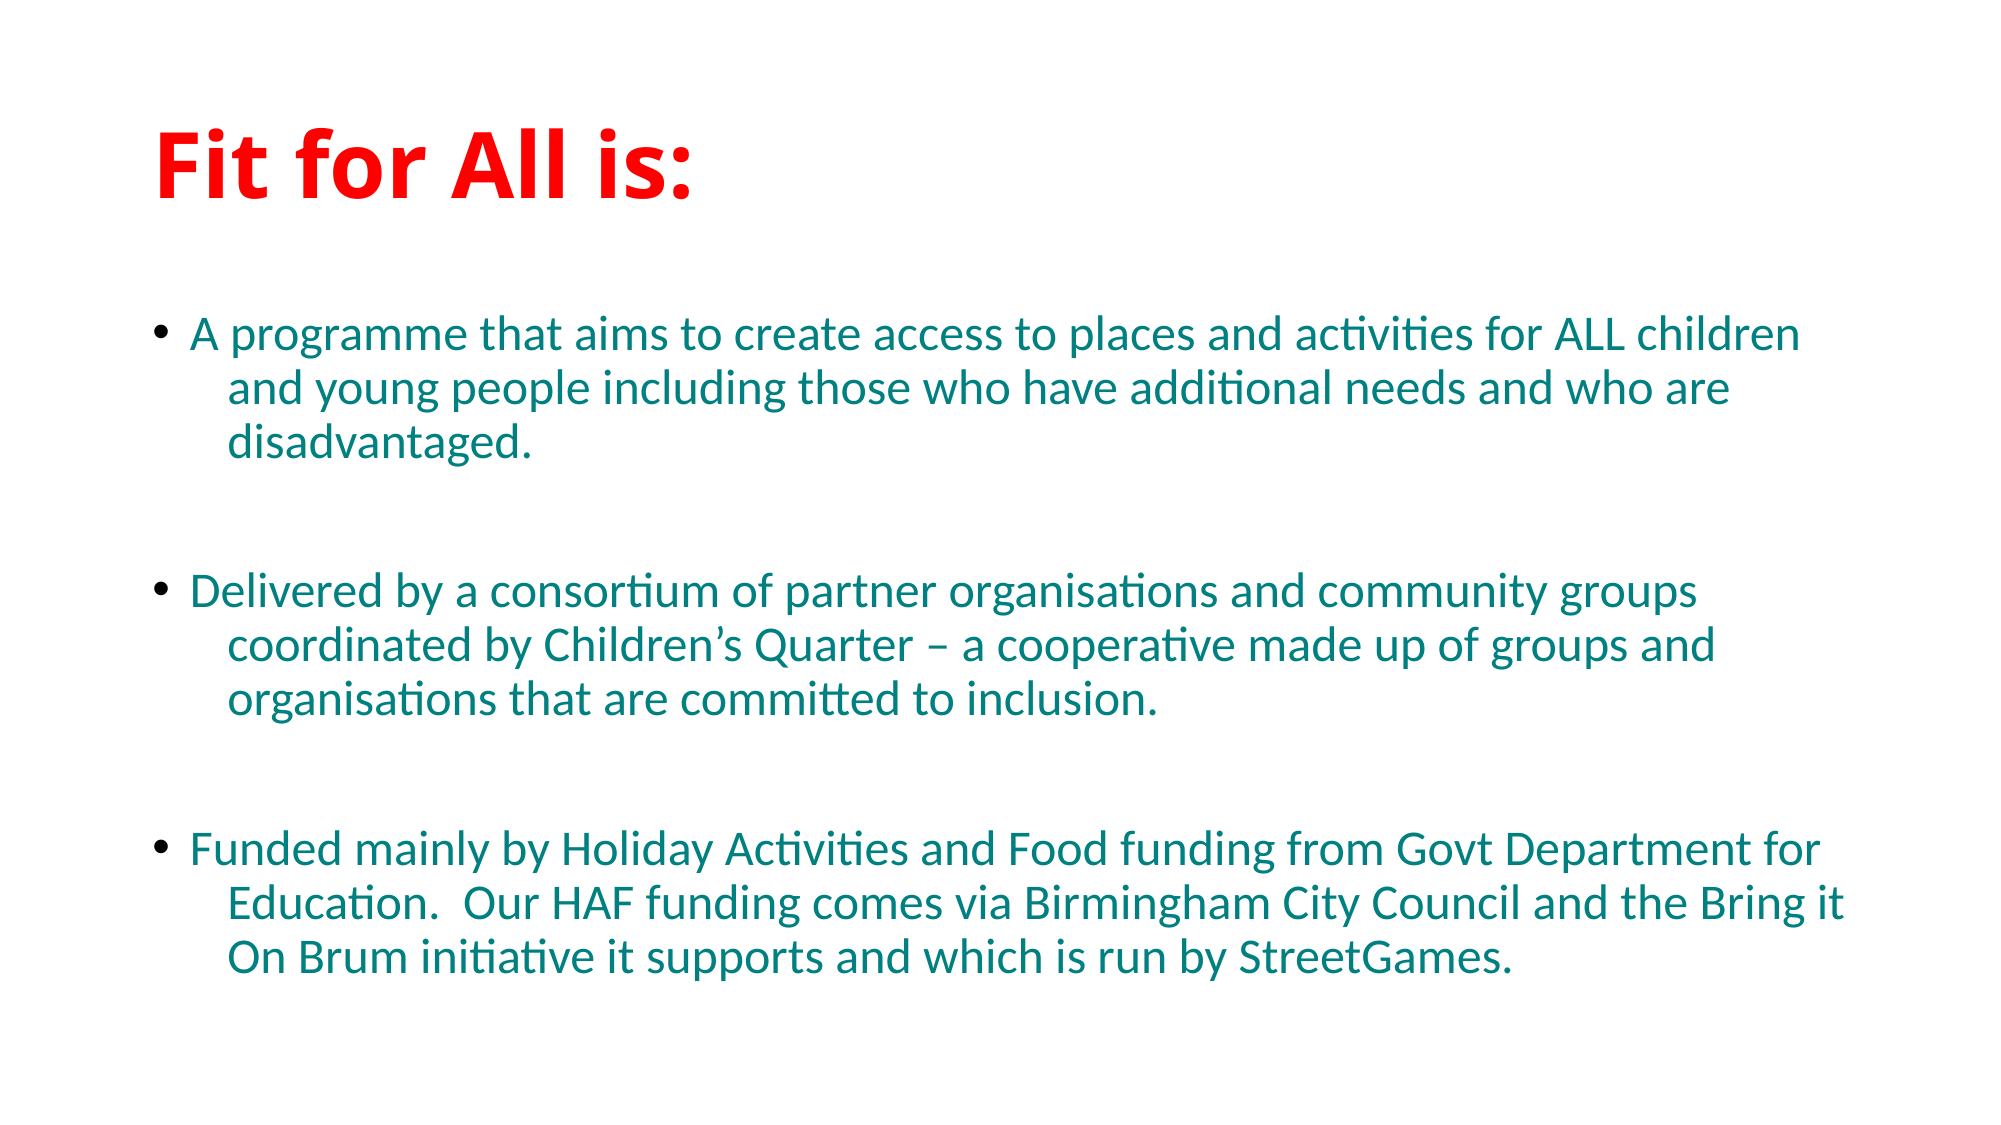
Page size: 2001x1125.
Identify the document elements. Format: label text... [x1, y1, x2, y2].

title Fit for All is: [137, 59, 1863, 278]
list A programme that aims to create access to places and activities for ALL children and young people including those who have additional needs and who are disadvantaged. Delivered by a consortium of partner organisations and community groups coordinated by Children’s Quarter – a cooperative made up of groups and organisations that are committed to inclusion. Funded mainly by Holiday Activities and Food funding from Govt Department for Education. Our HAF funding comes via Birmingham City Council and the Bring it On Brum initiative it supports and which is run by StreetGames. [137, 299, 1863, 1014]
